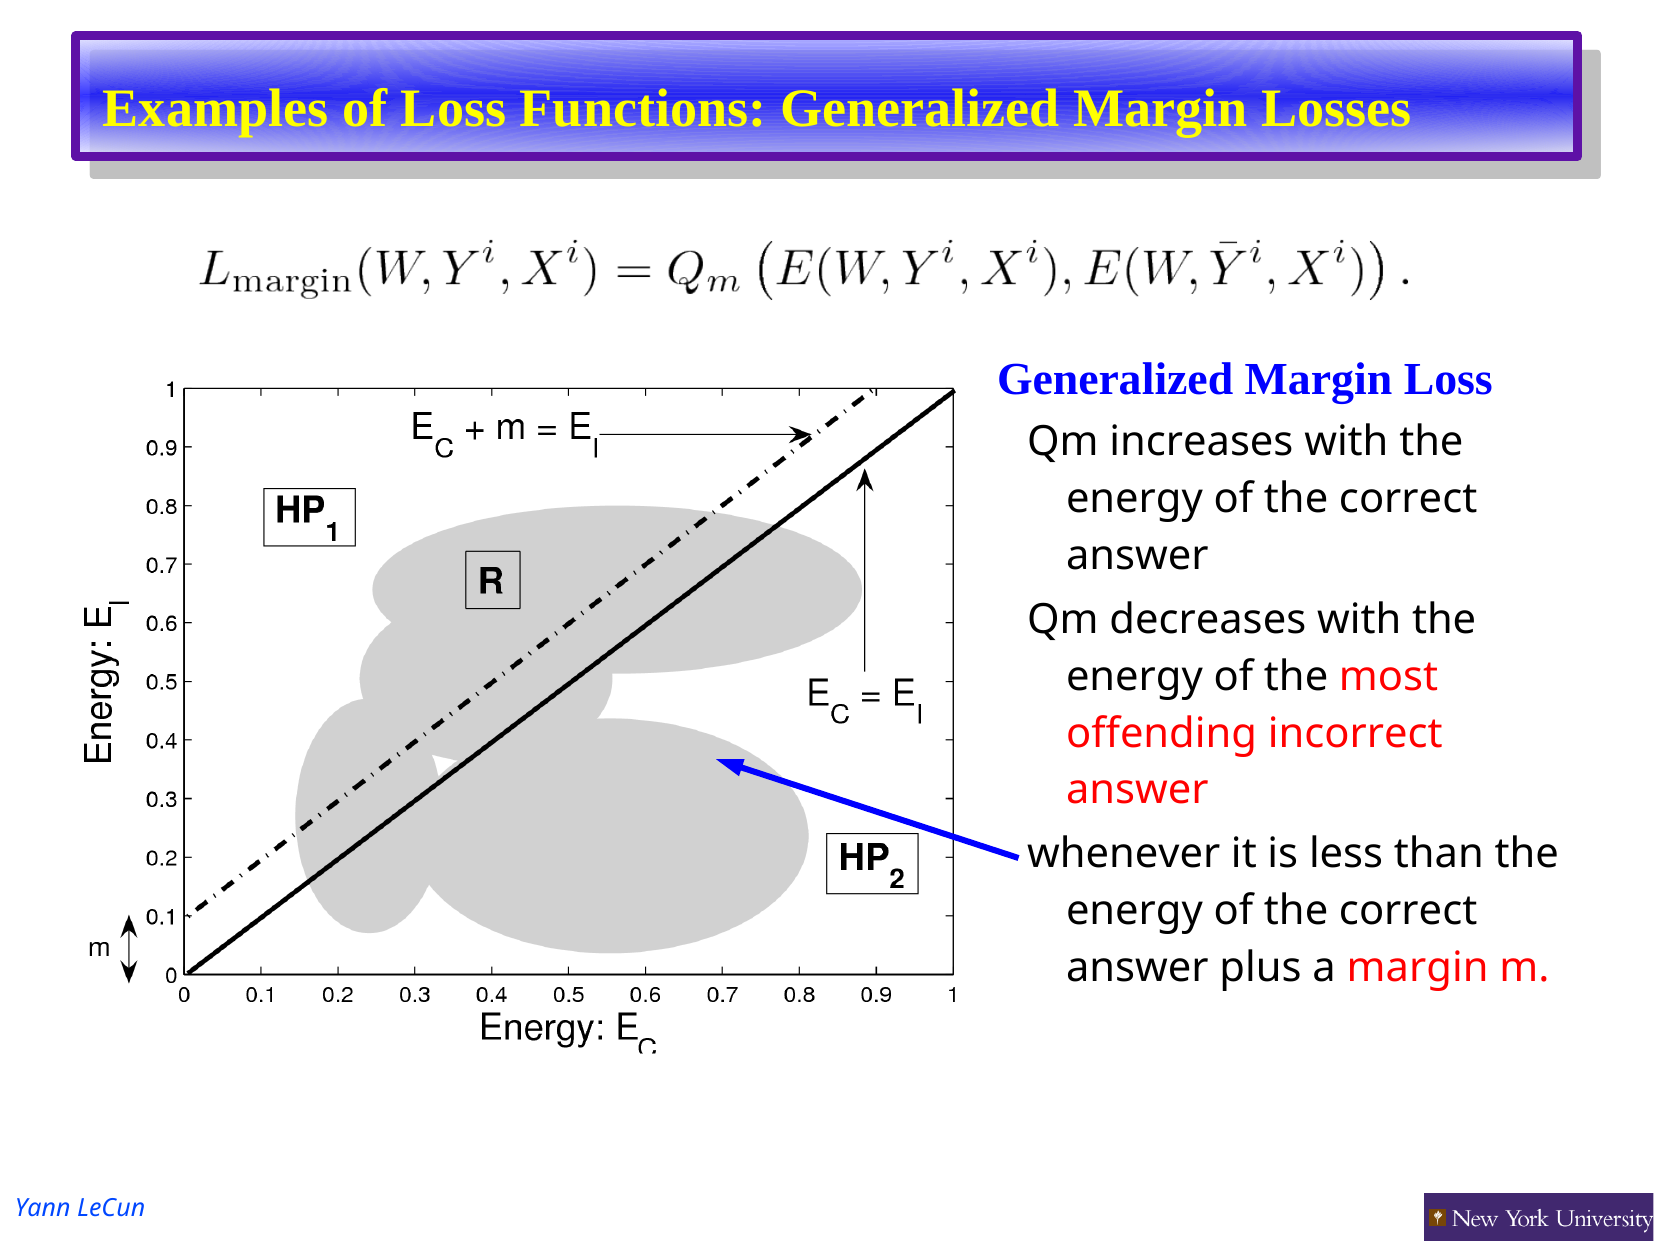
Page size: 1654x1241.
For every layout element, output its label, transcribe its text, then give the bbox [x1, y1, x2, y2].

picture [1424, 1193, 1654, 1241]
picture [58, 334, 1047, 1054]
title Examples of Loss Functions: Generalized Margin Losses [75, 35, 1578, 157]
list Generalized Margin Loss Qm increases with the energy of the correct answer Qm decreases with the energy of the most offending incorrect answer whenever it is less than the energy of the correct answer plus a margin m. [997, 353, 1562, 1041]
picture [194, 235, 1413, 305]
